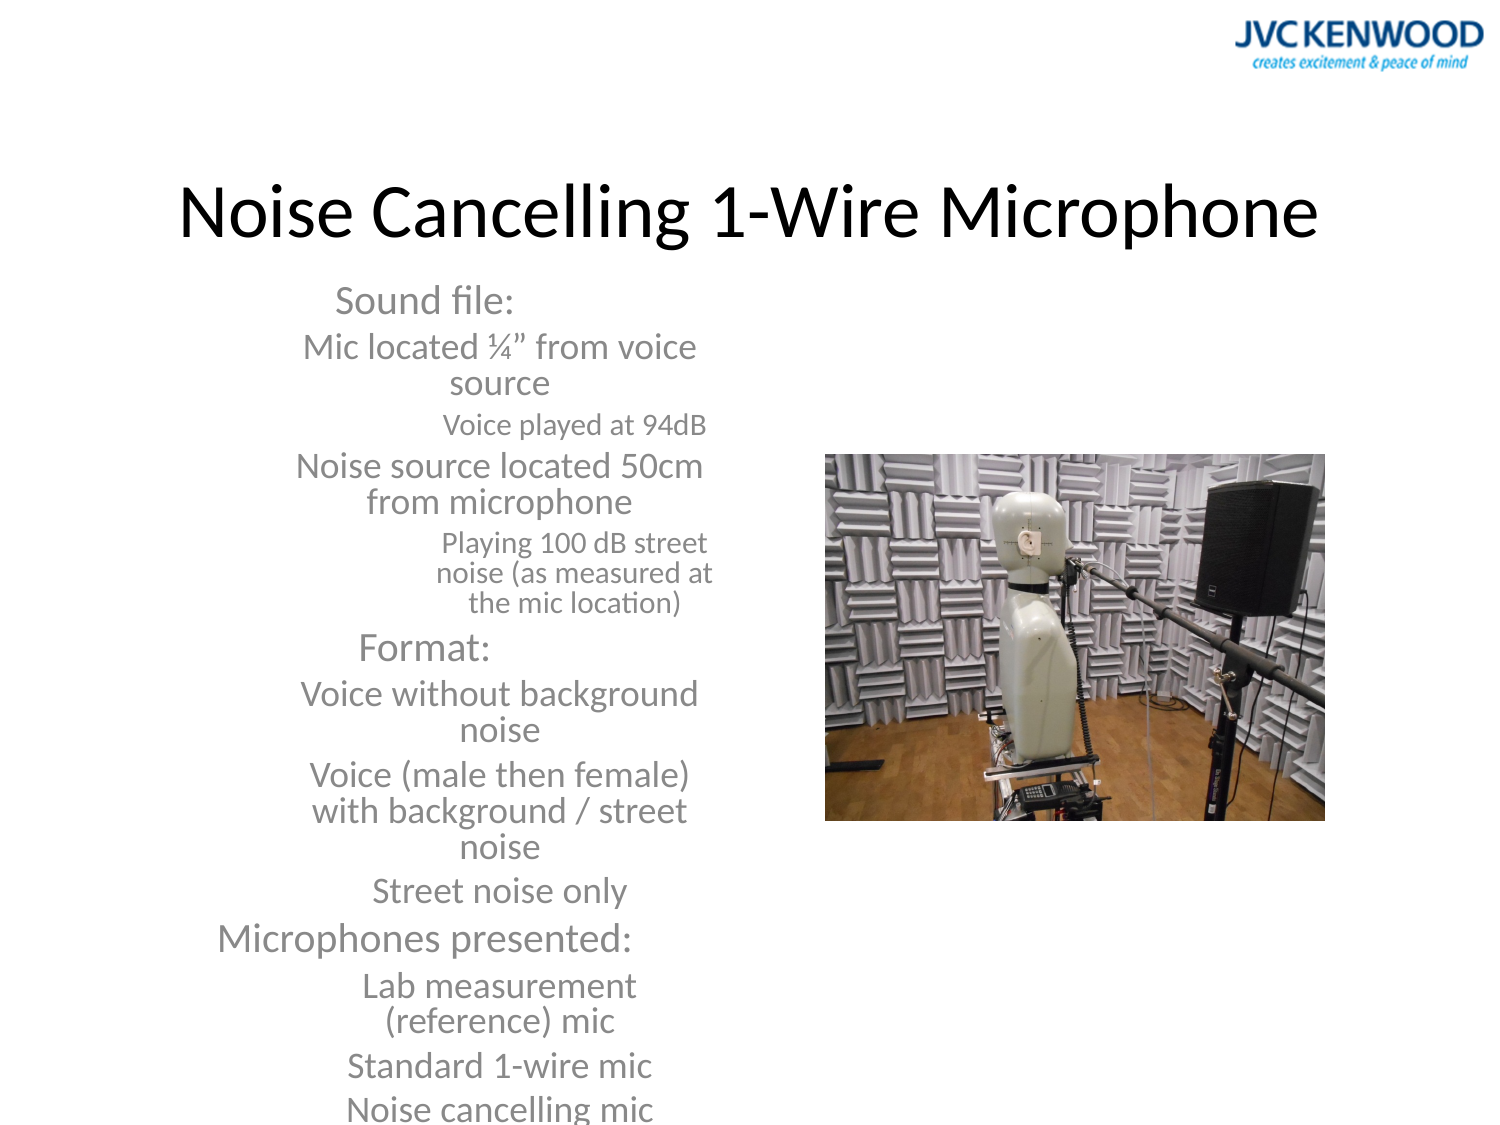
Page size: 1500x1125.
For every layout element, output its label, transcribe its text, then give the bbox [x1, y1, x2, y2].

picture [825, 454, 1325, 821]
text_box Sound file: Mic located ¼” from voice source Voice played at 94dB Noise source located 50cm from microphone Playing 100 dB street noise (as measured at the mic location) Format: Voice without background noise Voice (male then female) with background / street noise Street noise only Microphones presented: Lab measurement (reference) mic Standard 1-wire mic Noise cancelling mic [112, 275, 738, 1001]
picture [1234, 19, 1485, 73]
text_box Noise Cancelling 1-Wire Microphone [112, 149, 1388, 276]
